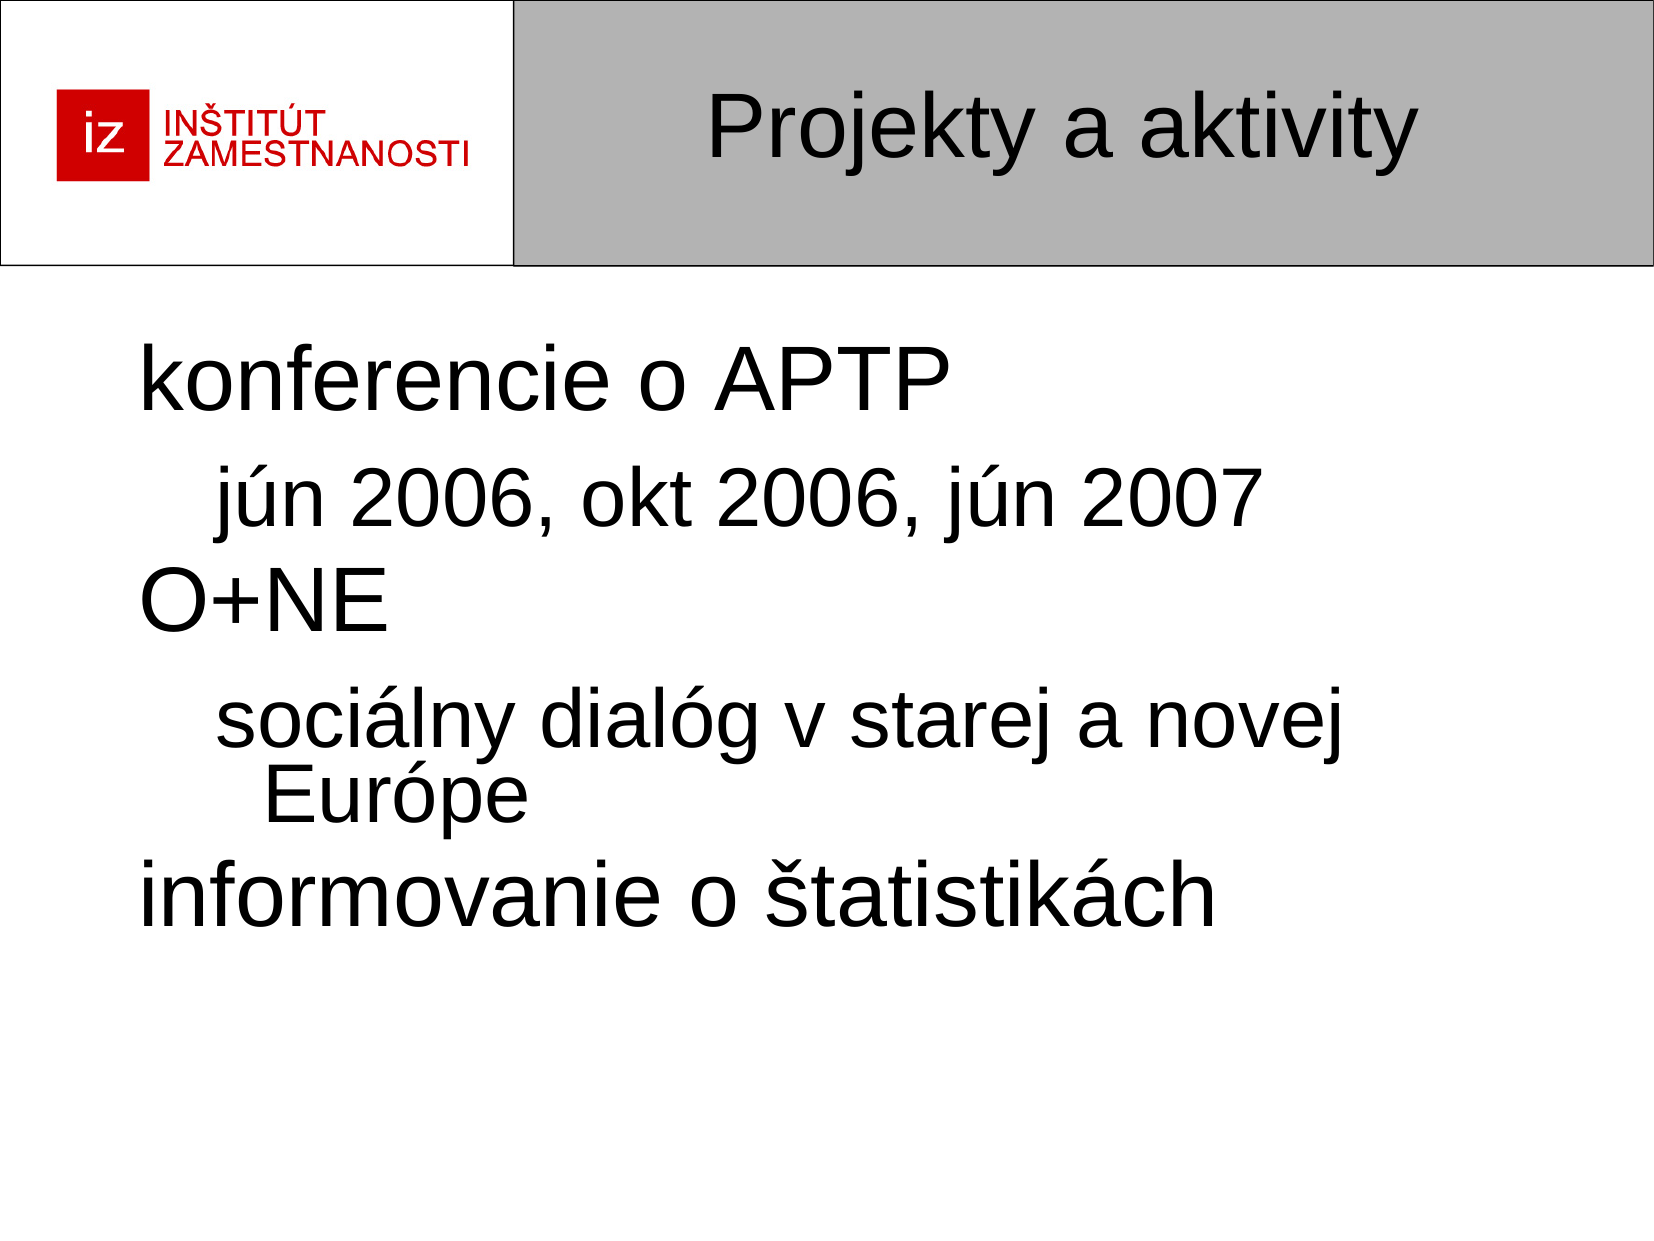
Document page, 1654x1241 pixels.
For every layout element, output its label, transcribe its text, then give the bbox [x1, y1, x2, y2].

list konferencie o APTP jún 2006, okt 2006, jún 2007 O+NE sociálny dialóg v starej a novej Európe informovanie o štatistikách [121, 344, 1533, 1112]
picture [5, 8, 512, 257]
title Projekty a aktivity [561, 37, 1565, 229]
